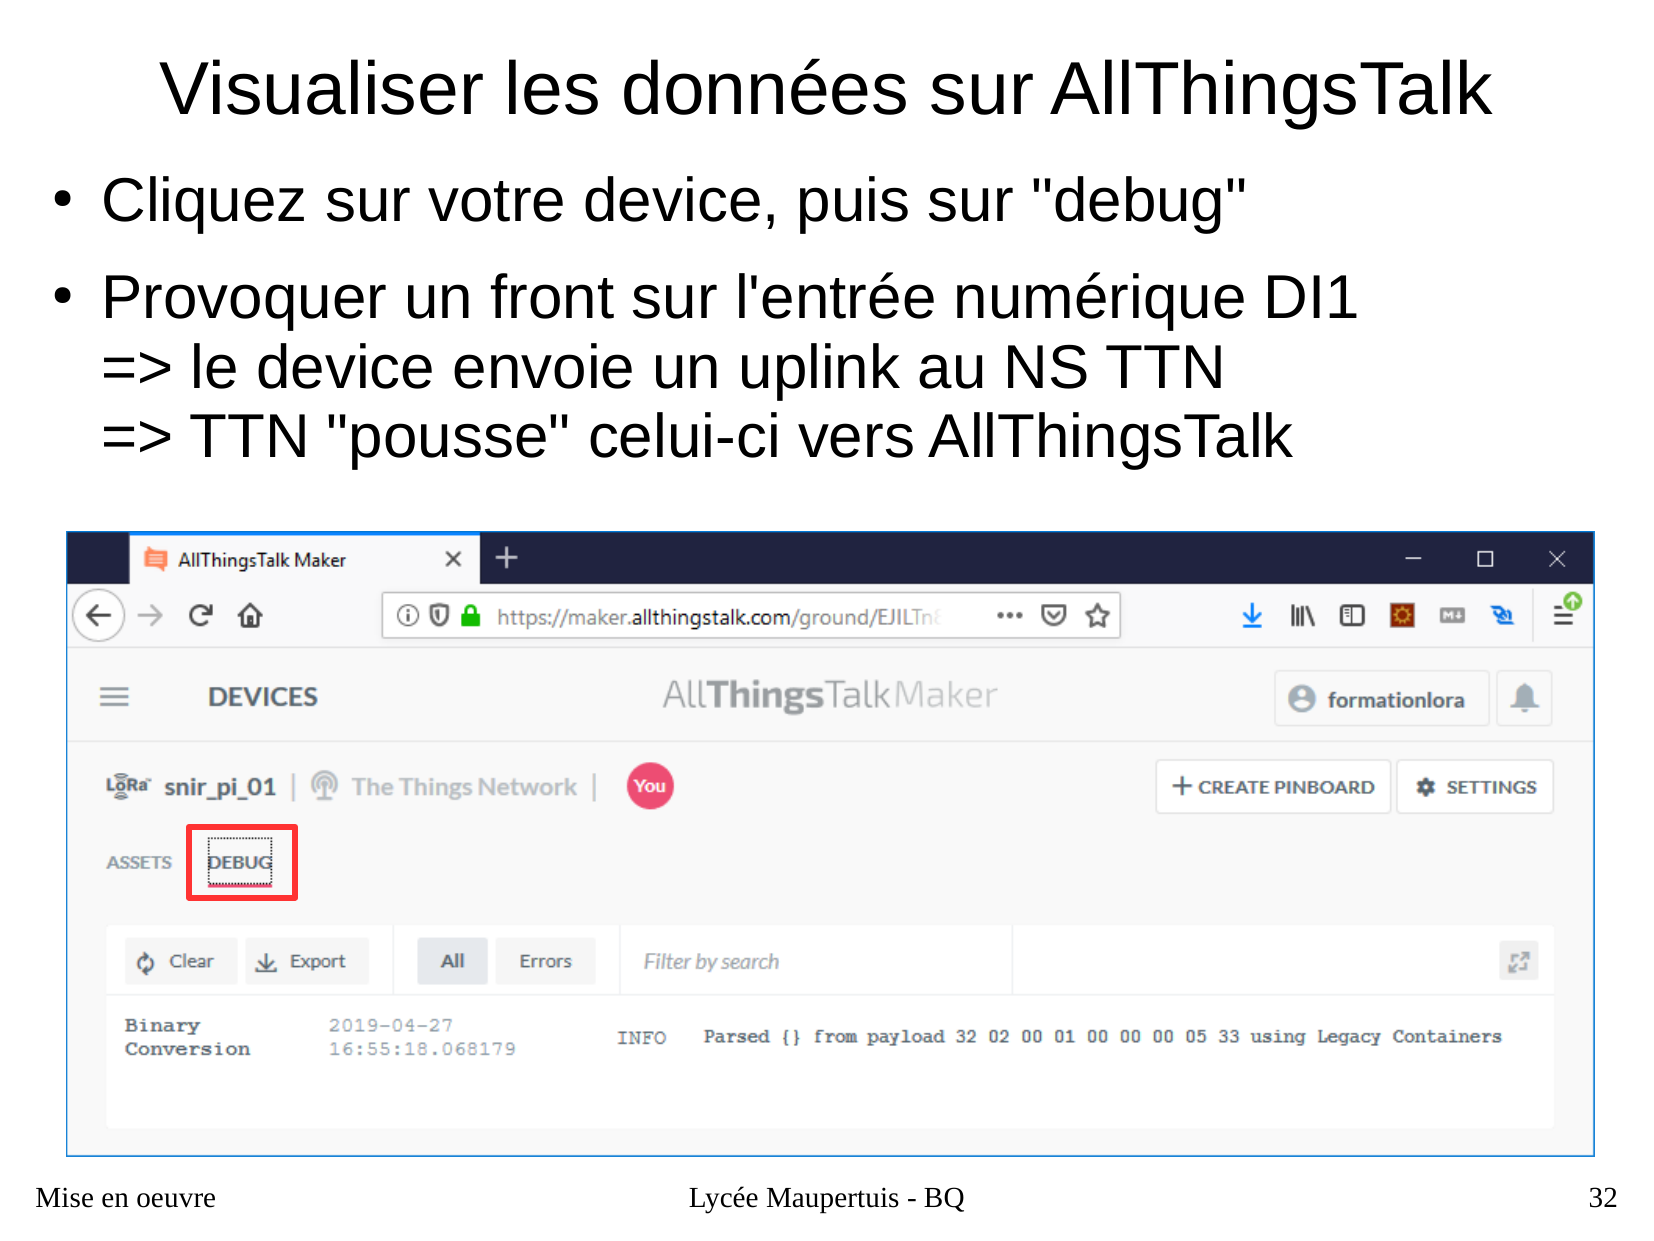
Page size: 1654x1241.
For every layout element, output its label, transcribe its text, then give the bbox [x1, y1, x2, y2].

picture [66, 531, 1595, 1157]
list Cliquez sur votre device, puis sur "debug" Provoquer un front sur l'entrée numérique DI1 => le device envoie un uplink au NS TTN => TTN "pousse" celui-ci vers AllThingsTalk [35, 165, 1619, 473]
title Visualiser les données sur AllThingsTalk [35, 35, 1619, 142]
